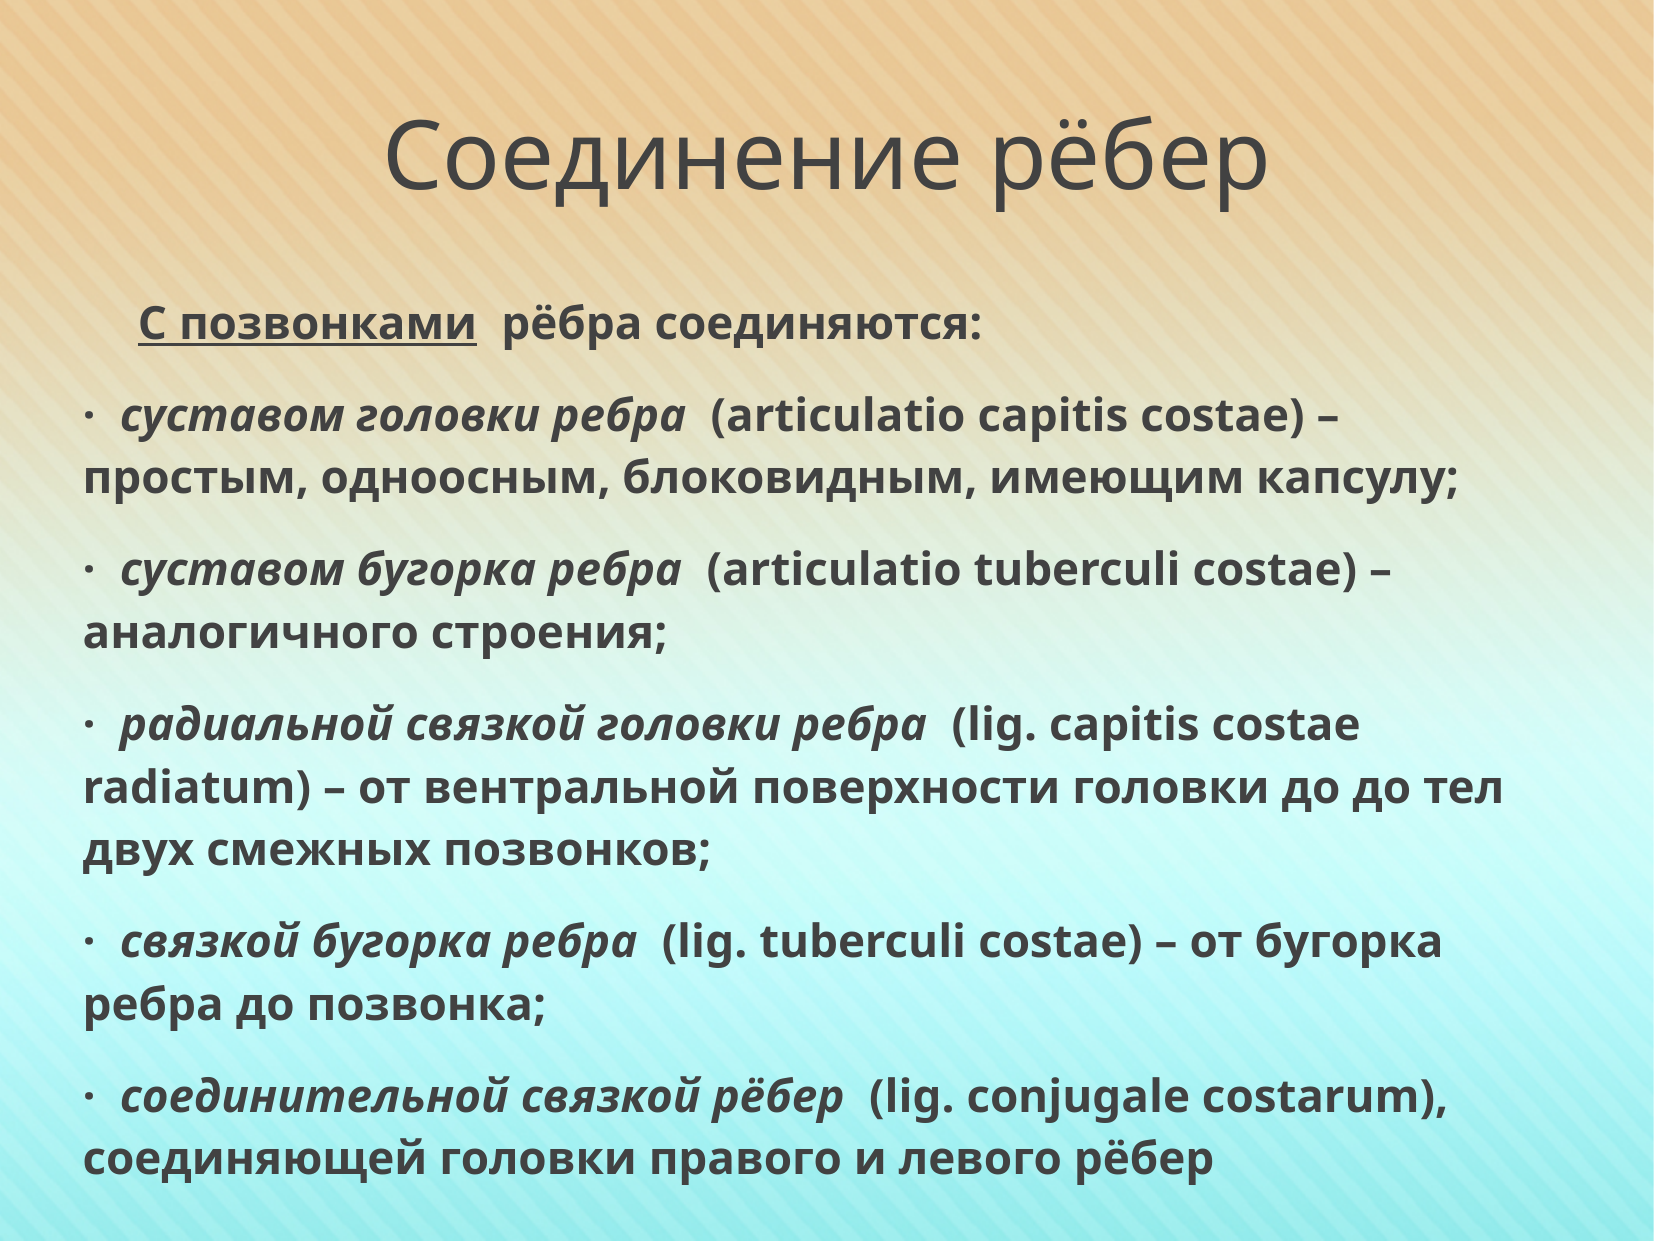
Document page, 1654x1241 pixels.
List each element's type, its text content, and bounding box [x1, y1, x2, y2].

list С позвонками рёбра соединяются: · суставом головки ребра (articulatio capitis costae) – простым, одноосным, блоковидным, имеющим капсулу; · суставом бугорка ребра (articulatio tuberculi costae) – аналогичного строения; · радиальной связкой головки ребра (lig. capitis costae radiatum) – от вентральной поверхности головки до до тел двух смежных позвонков; · связкой бугорка ребра (lig. tuberculi costae) – от бугорка ребра до позвонка; · соединительной связкой рёбер (lig. conjugale costarum), соединяющей головки правого и левого рёбер [82, 290, 1571, 1212]
picture [0, 0, 1654, 1241]
title Соединение рёбер [82, 49, 1571, 257]
